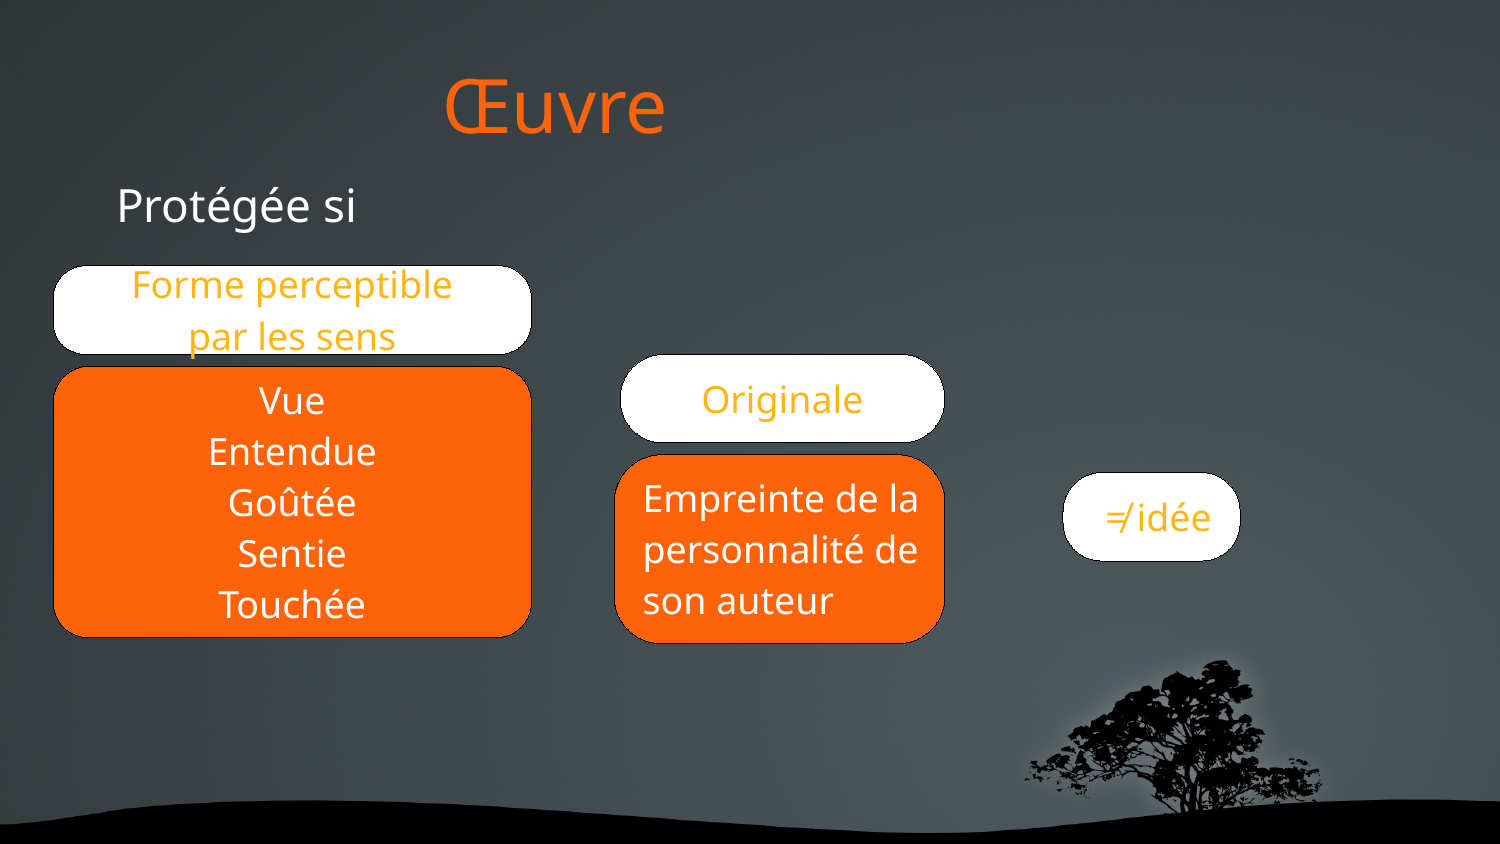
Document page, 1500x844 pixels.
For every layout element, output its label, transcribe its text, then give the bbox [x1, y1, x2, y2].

text_box Originale [620, 354, 945, 443]
text_box ≠ idée [1062, 472, 1241, 562]
text_box Forme perceptible par les sens [53, 265, 532, 355]
picture [0, 0, 1500, 844]
text_box Protégée si [86, 169, 1329, 844]
text_box Empreinte de la personnalité de son auteur [614, 454, 945, 644]
text_box Vue Entendue Goûtée Sentie Touchée [53, 366, 532, 638]
text_box Œuvre [413, 45, 860, 146]
